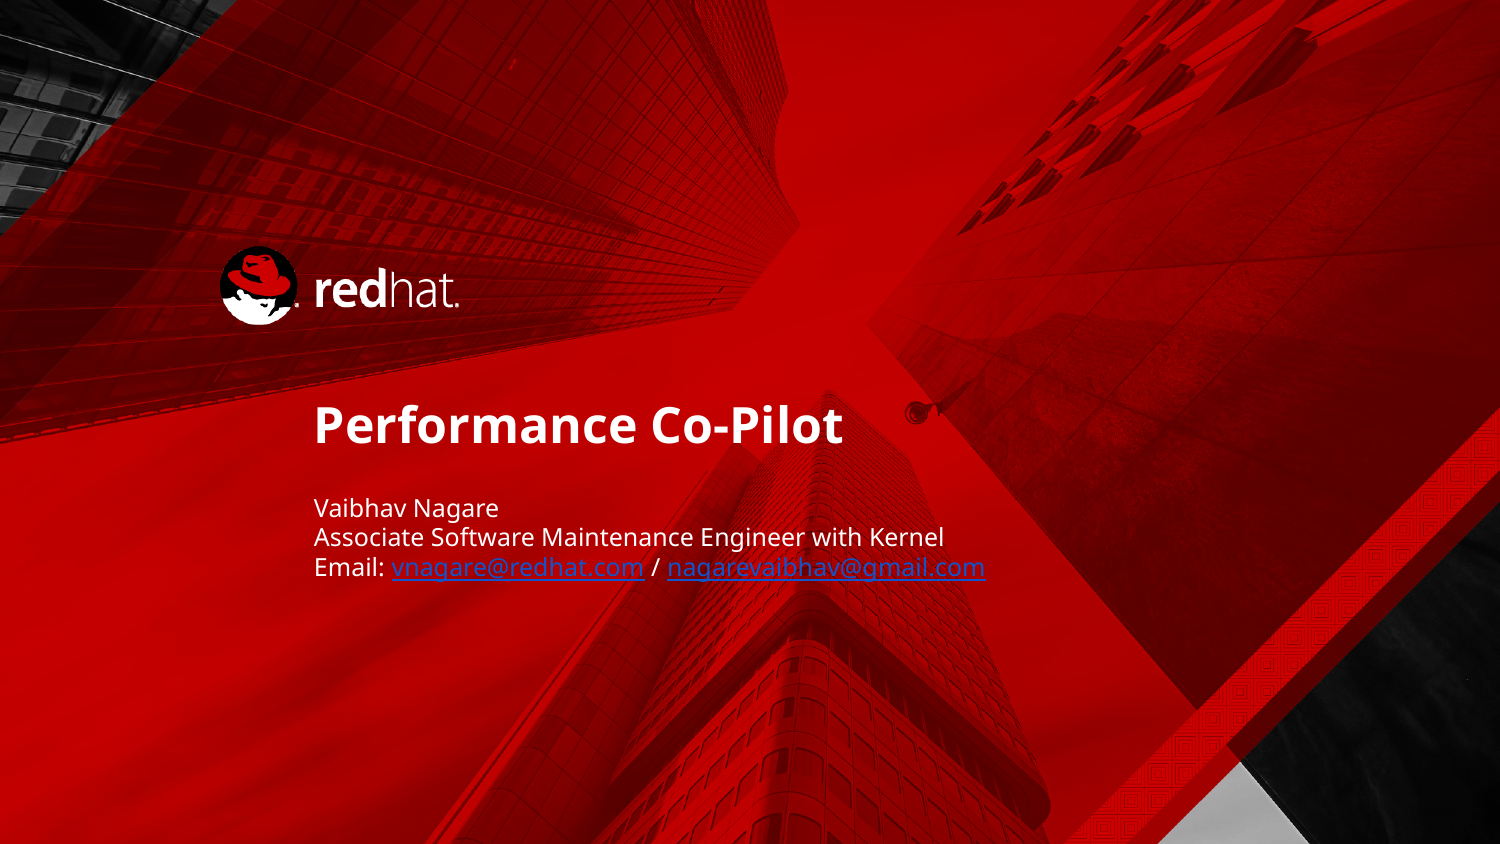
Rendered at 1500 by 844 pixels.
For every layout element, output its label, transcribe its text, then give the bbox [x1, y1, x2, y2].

picture [0, 0, 1500, 844]
subtitle Vaibhav Nagare Associate Software Maintenance Engineer with Kernel Email: vnagare@redhat.com / nagarevaibhav@gmail.com [298, 477, 1149, 772]
title Performance Co-Pilot [298, 356, 1274, 469]
